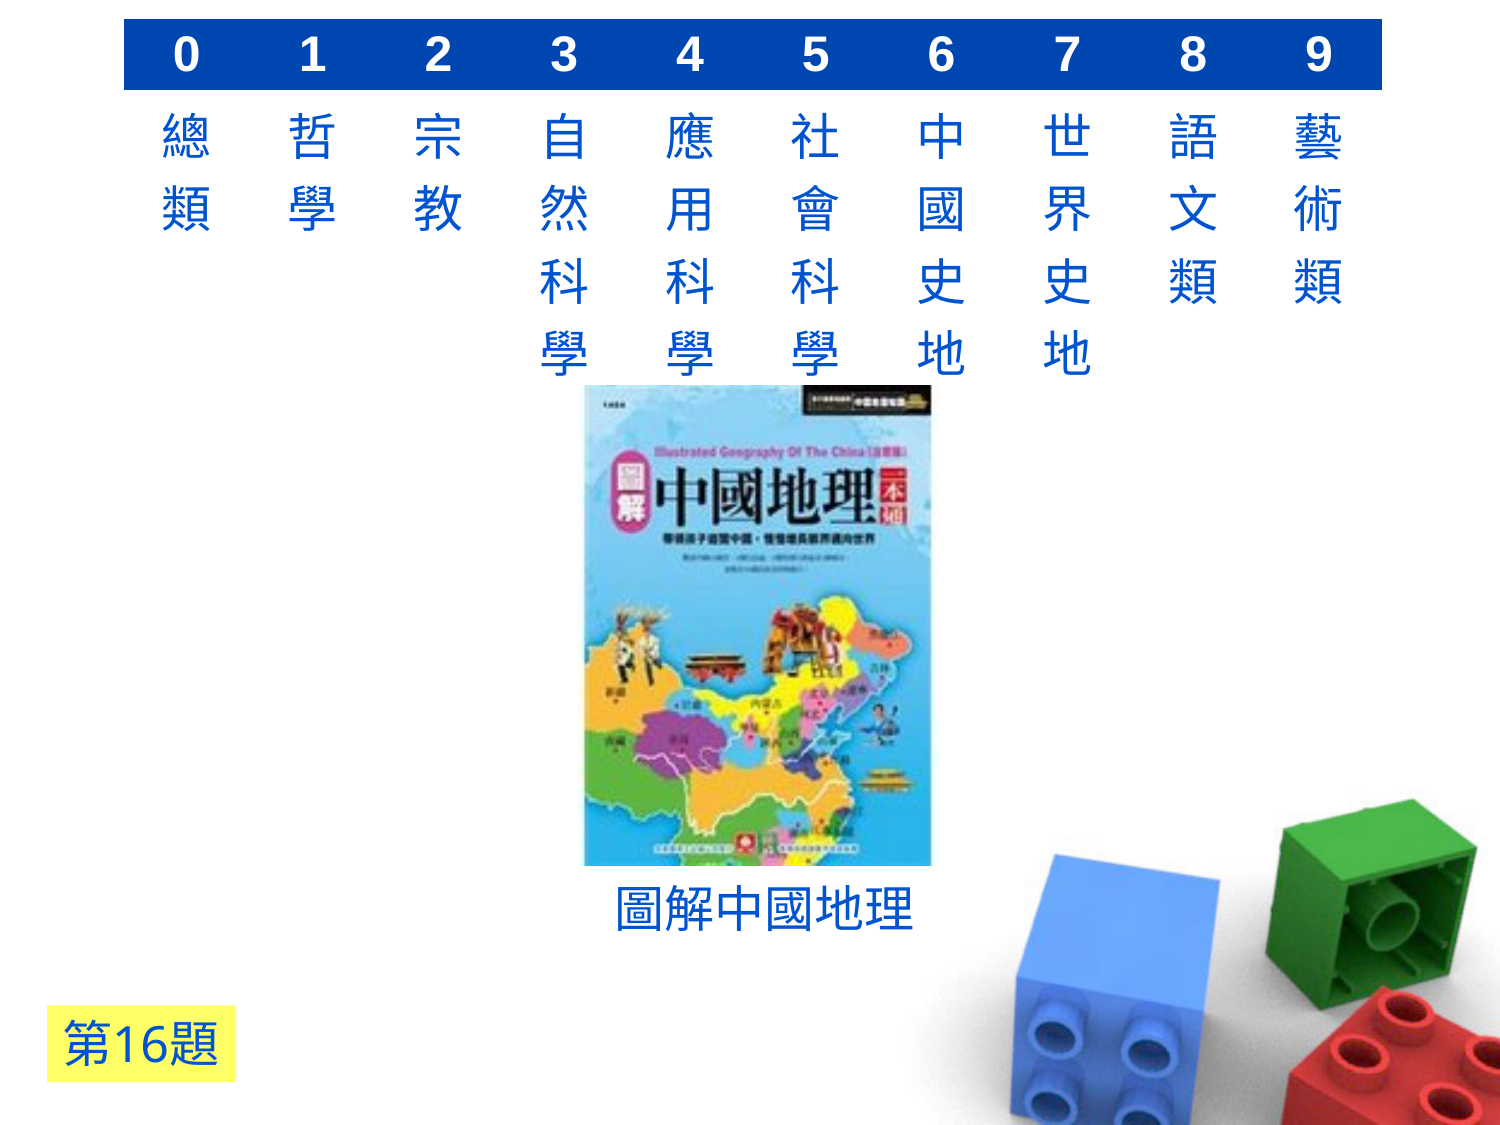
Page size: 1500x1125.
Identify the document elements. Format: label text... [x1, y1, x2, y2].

table_cell 社會科學 [753, 90, 879, 385]
text_box 圖解中國地理 [590, 870, 939, 946]
table_header 9 [1256, 19, 1382, 90]
table_cell 總類 [124, 90, 250, 395]
table_cell 宗教 [376, 90, 501, 395]
text_box 第16題 [47, 1005, 237, 1083]
table_header 8 [1130, 19, 1256, 90]
table_header 4 [627, 19, 753, 90]
table_header 1 [250, 19, 376, 90]
table_cell 藝術類 [1256, 90, 1382, 395]
table_header 2 [376, 19, 501, 90]
table_cell 應用科學 [627, 90, 753, 385]
table_cell 世界史地 [1004, 90, 1130, 395]
table_header 6 [879, 19, 1004, 90]
table_cell 哲學 [250, 90, 376, 395]
table_header 5 [753, 19, 879, 90]
table_header 3 [501, 19, 627, 90]
table_cell 自然科學 [501, 90, 627, 395]
table_cell 語文類 [1130, 90, 1256, 395]
table_cell 中國史地 [879, 90, 1004, 395]
picture [249, 187, 1500, 1125]
table_header 0 [124, 19, 250, 90]
table_header 7 [1004, 19, 1130, 90]
